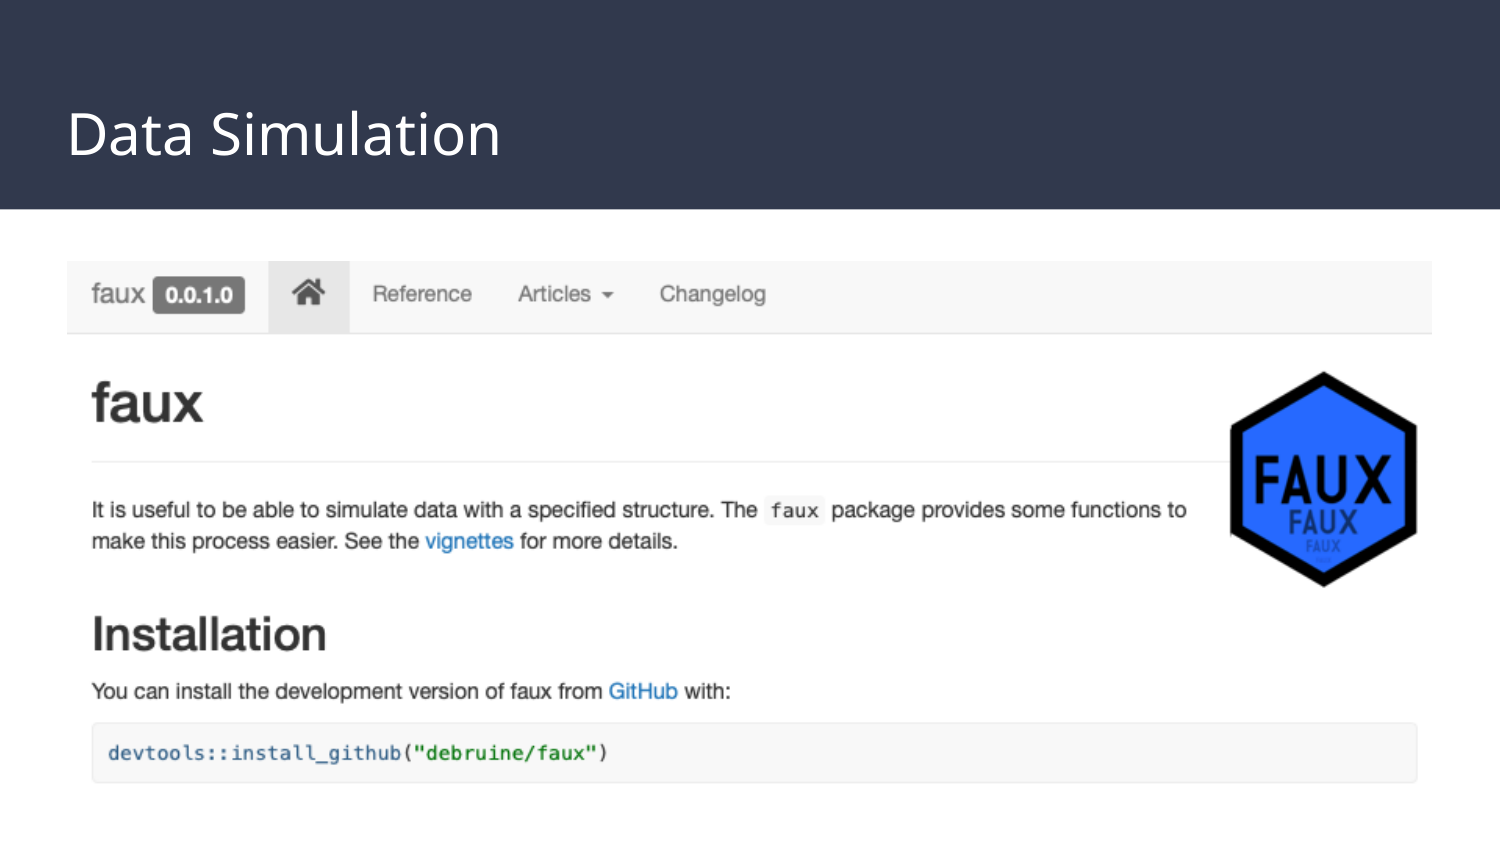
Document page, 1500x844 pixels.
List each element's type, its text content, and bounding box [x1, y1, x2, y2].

title Data Simulation [51, 82, 1449, 185]
picture [67, 261, 1432, 793]
